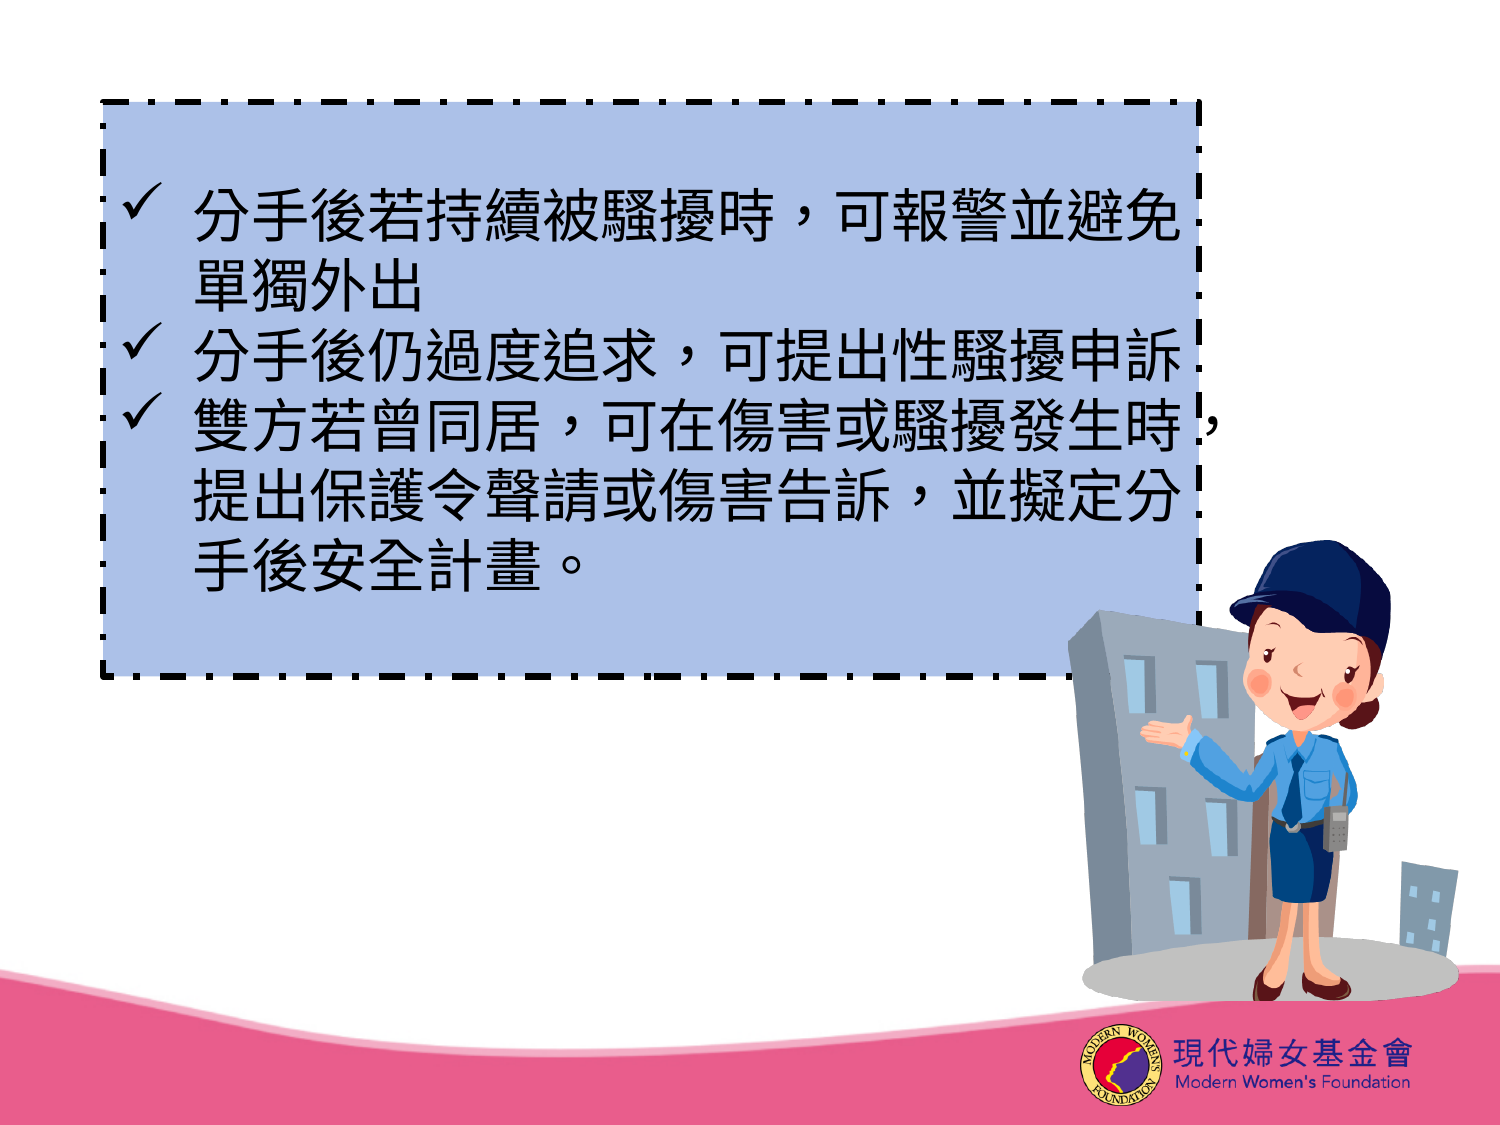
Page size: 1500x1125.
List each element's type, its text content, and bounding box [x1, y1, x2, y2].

picture [0, 0, 1500, 1125]
text_box 分手後若持續被騷擾時，可報警並避免單獨外出 分手後仍過度追求，可提出性騷擾申訴 雙方若曾同居，可在傷害或騷擾發生時，提出保護令聲請或傷害告訴，並擬定分手後安全計畫。 [103, 101, 1199, 677]
